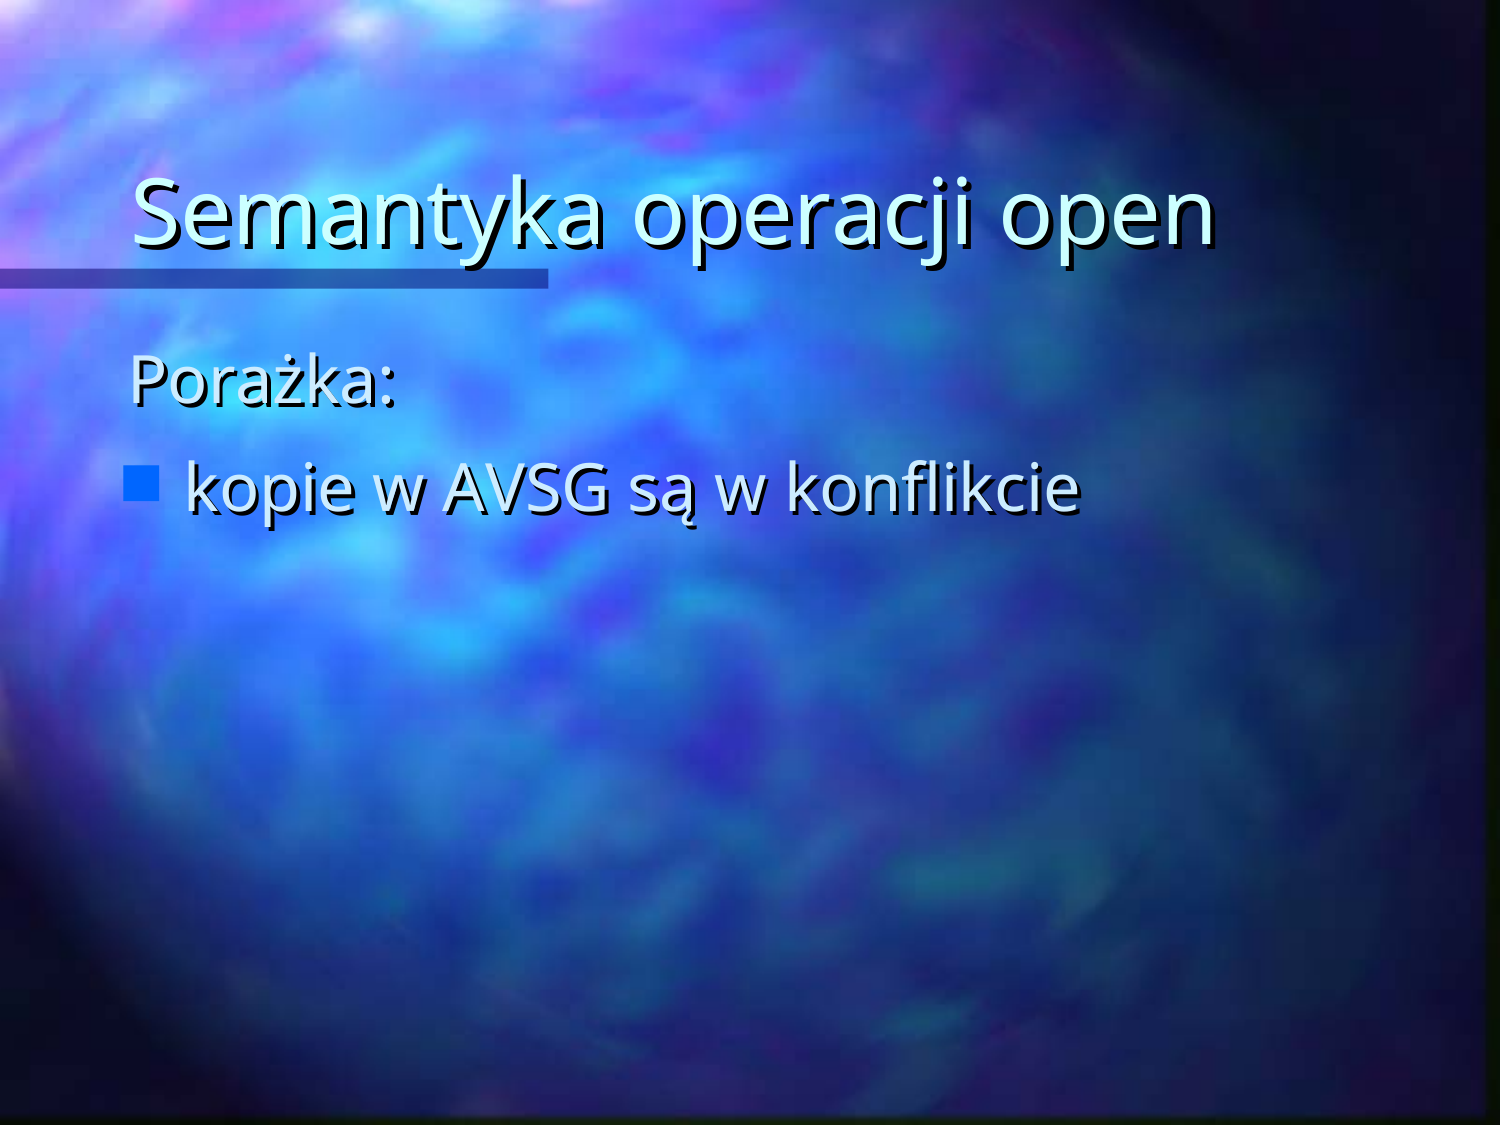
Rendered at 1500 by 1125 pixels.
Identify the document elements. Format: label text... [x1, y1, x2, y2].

title Semantyka operacji open [37, 74, 1313, 275]
picture [0, 0, 1500, 1125]
list Porażka: kopie w AVSG są w konflikcie [112, 324, 1388, 1001]
